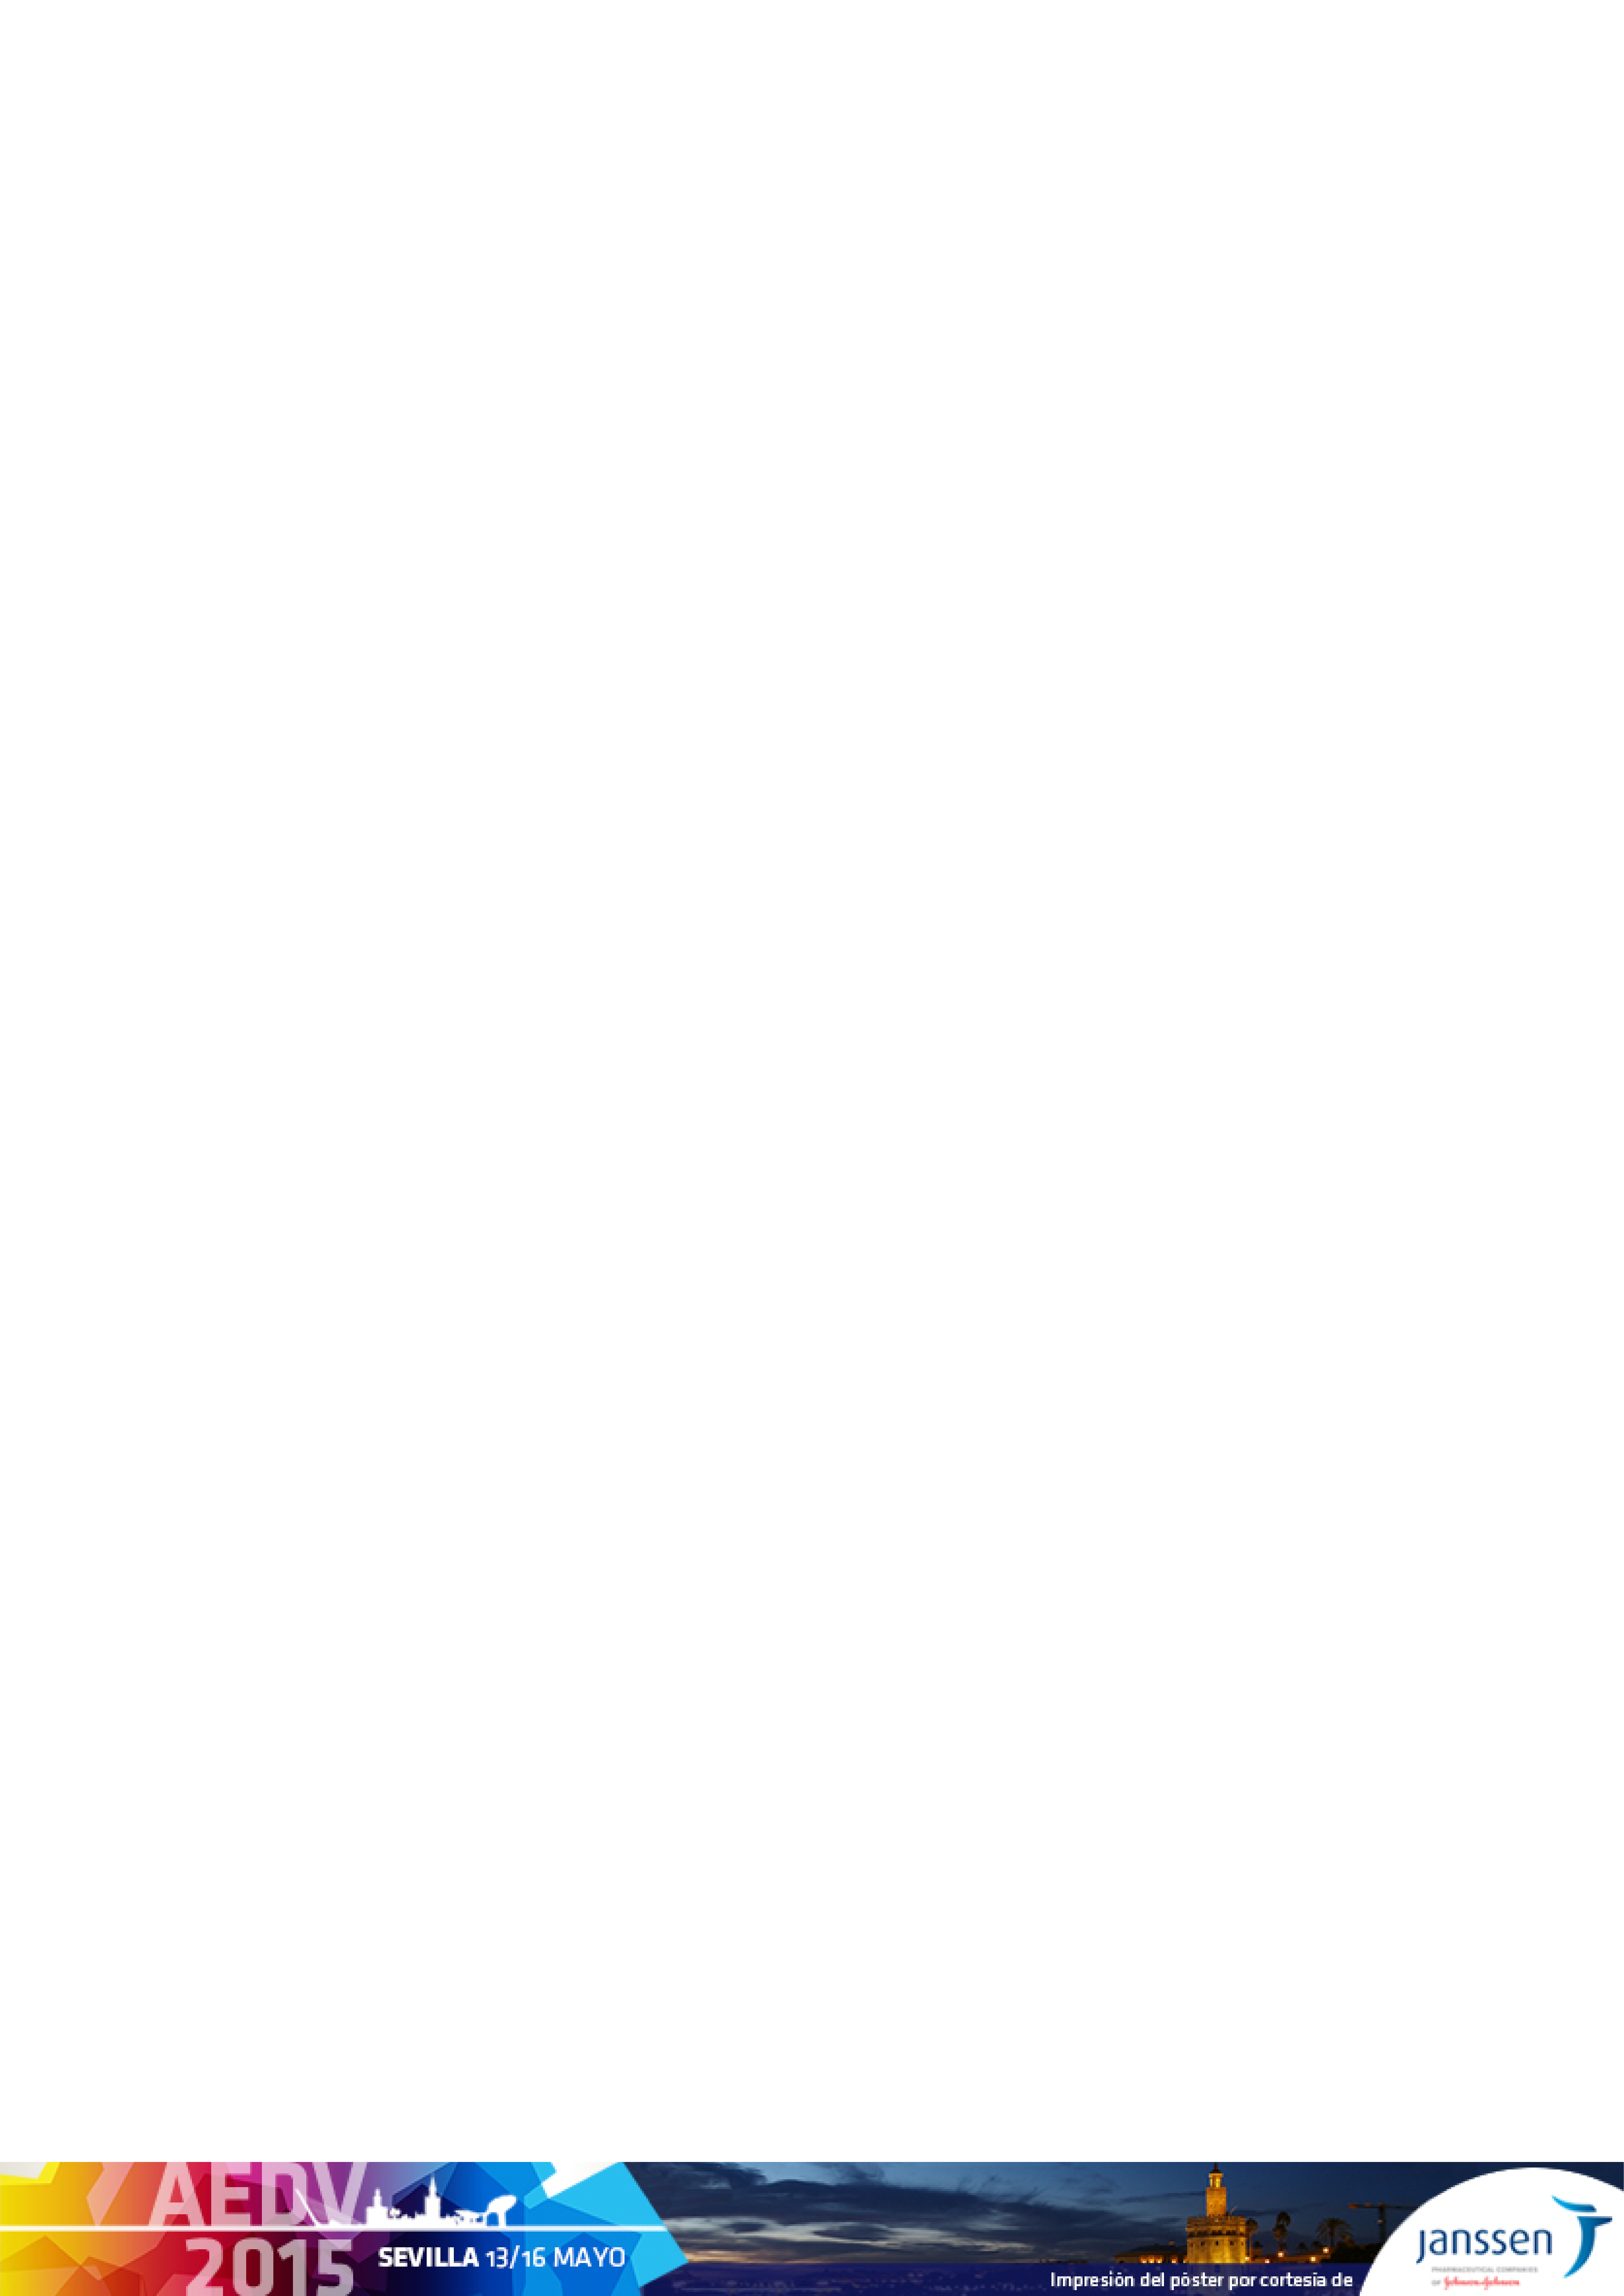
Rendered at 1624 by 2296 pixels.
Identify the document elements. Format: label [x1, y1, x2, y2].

picture [0, 2162, 1624, 2296]
